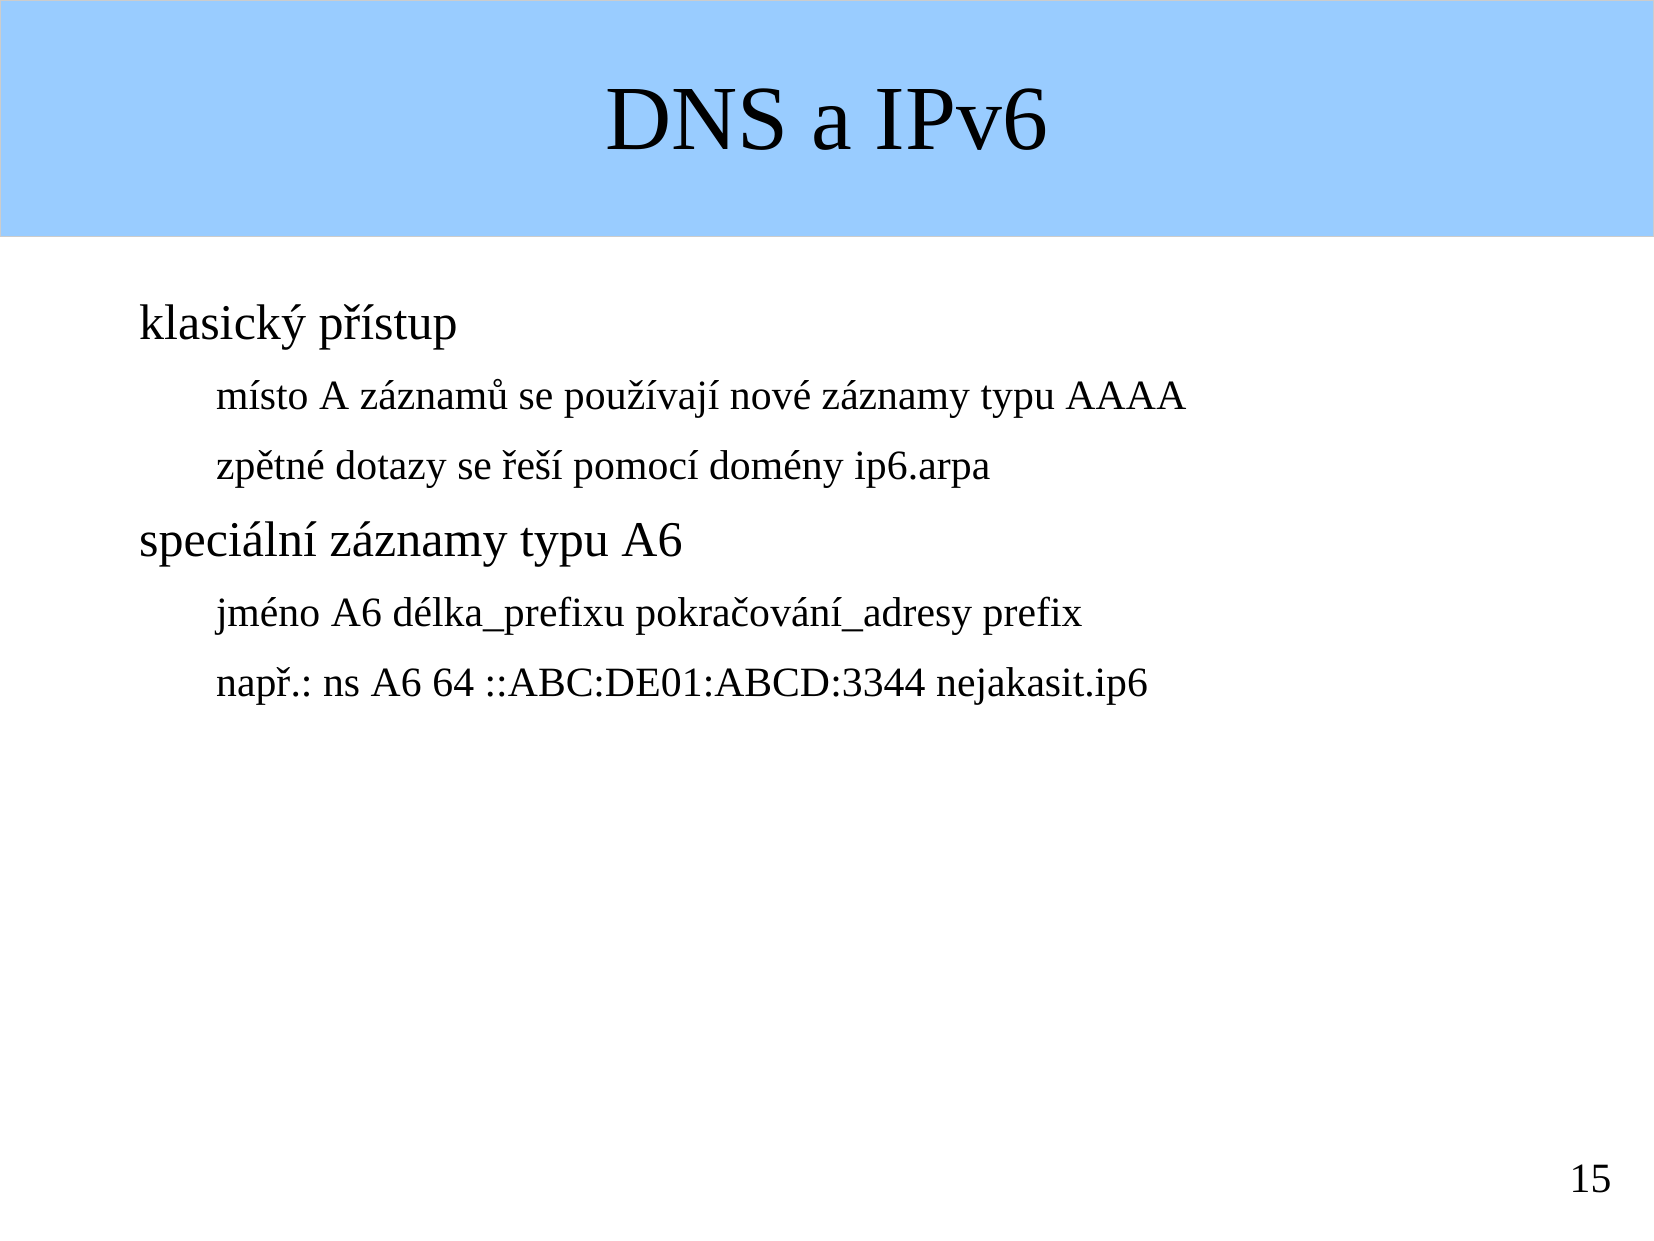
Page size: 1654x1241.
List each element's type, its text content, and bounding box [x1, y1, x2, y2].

list klasický přístup místo A záznamů se používají nové záznamy typu AAAA zpětné dotazy se řeší pomocí domény ip6.arpa speciální záznamy typu A6 jméno A6 délka_prefixu pokračování_adresy prefix např.: ns A6 64 ::ABC:DE01:ABCD:3344 nejakasit.ip6 [121, 295, 1534, 1127]
title DNS a IPv6 [0, 0, 1654, 237]
